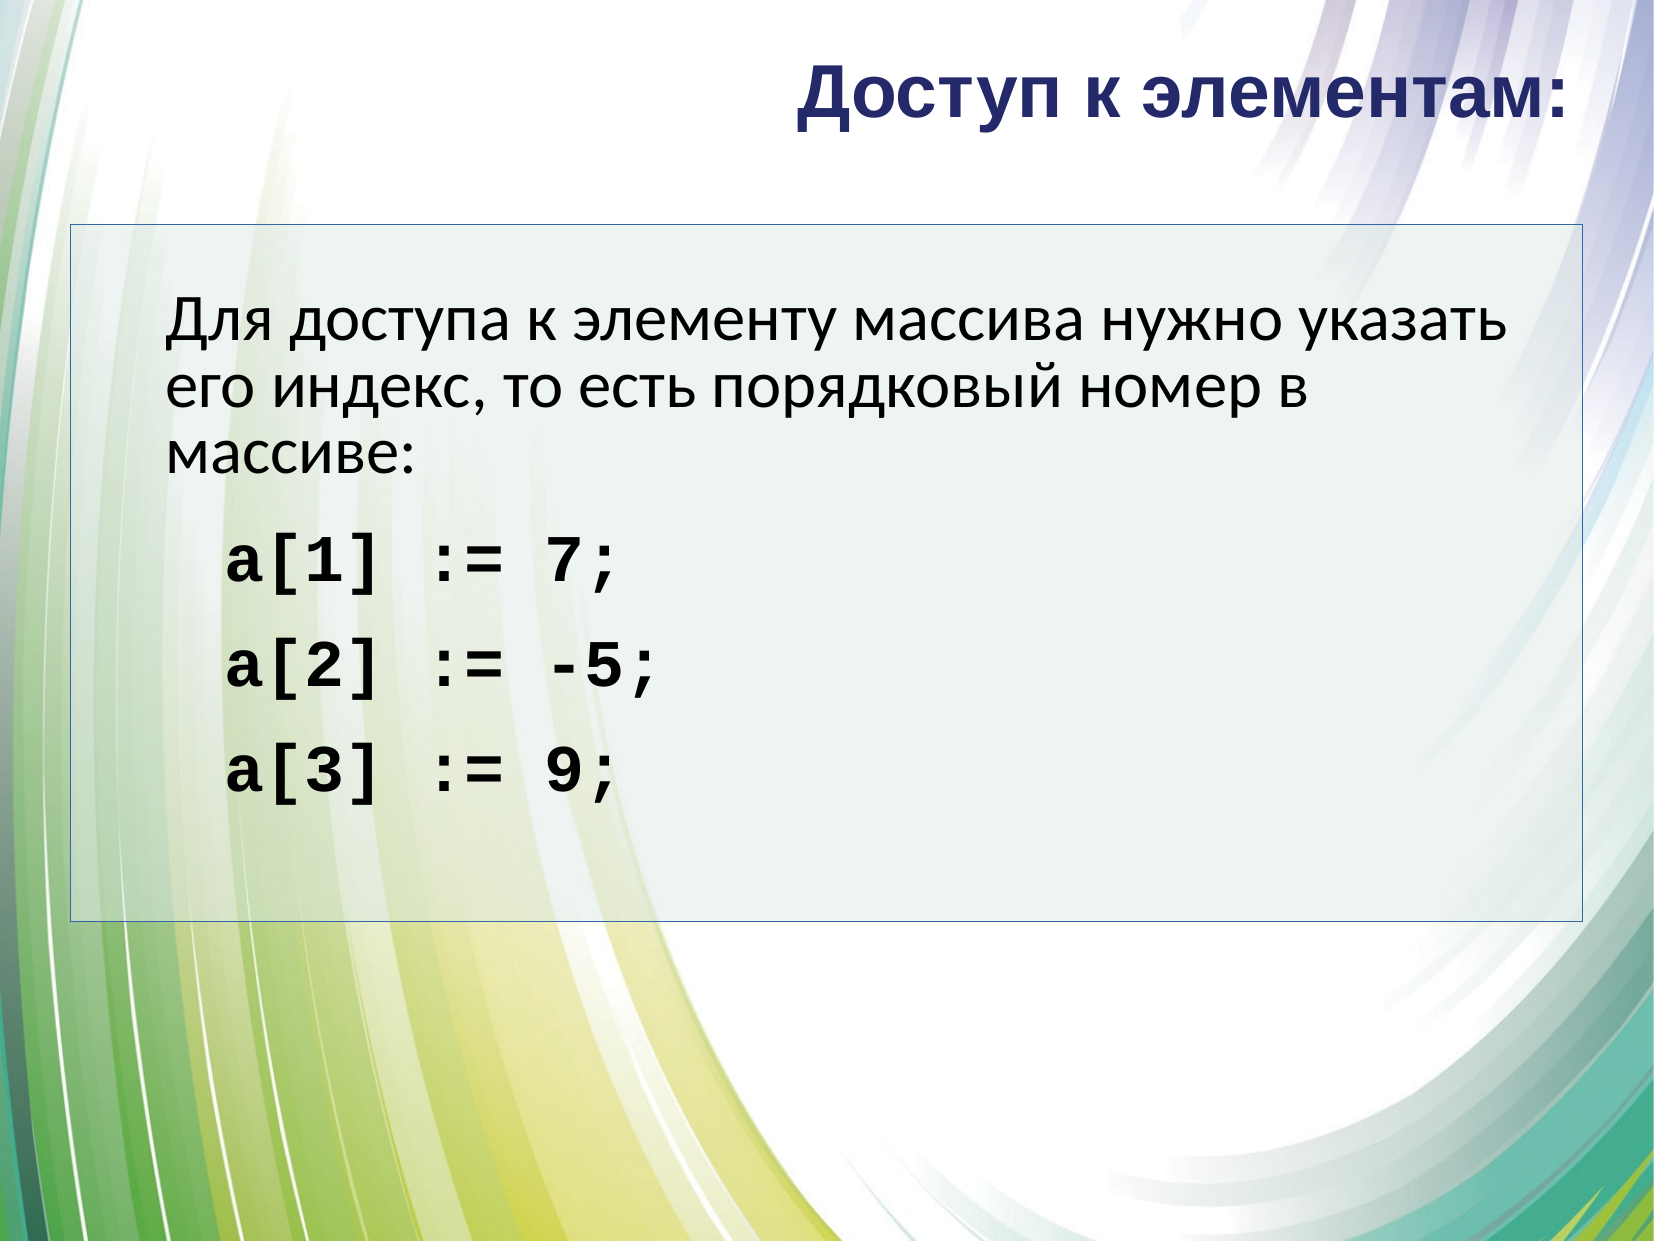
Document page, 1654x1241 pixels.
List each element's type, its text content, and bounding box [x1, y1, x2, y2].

title Доступ к элементам: [82, 49, 1571, 120]
picture [0, 0, 1654, 1241]
text_box [70, 224, 1583, 922]
list Для доступа к элементу массива нужно указать его индекс, то есть порядковый номер в массиве: а[1] := 7; а[2] := -5; а[3] := 9; [165, 290, 1571, 1010]
